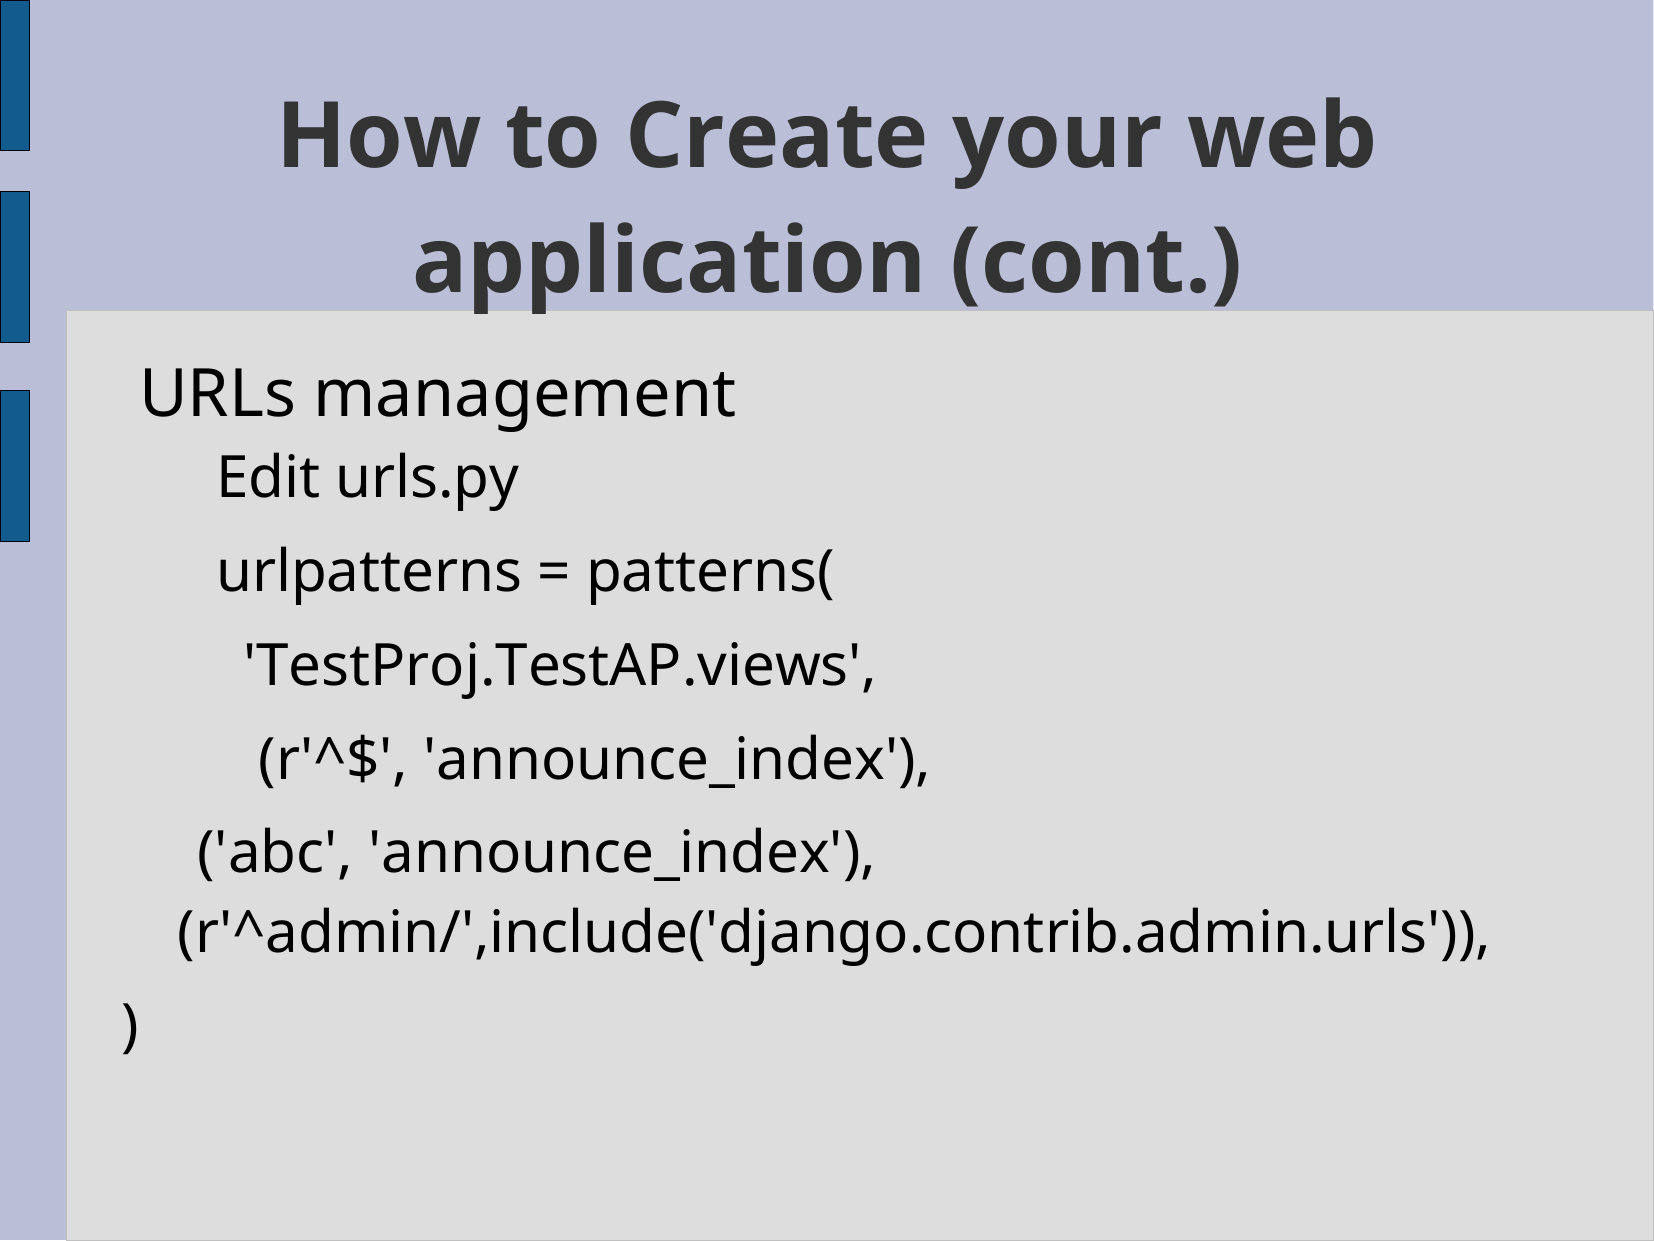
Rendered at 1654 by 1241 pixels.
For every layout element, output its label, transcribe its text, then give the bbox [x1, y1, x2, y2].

list URLs management Edit urls.py urlpatterns = patterns( 'TestProj.TestAP.views', (r'^$', 'announce_index'), ('abc', 'announce_index'), (r'^admin/',include('django.contrib.admin.urls')), ) [121, 344, 1534, 1112]
title How to Create your web application (cont.) [121, 84, 1534, 305]
